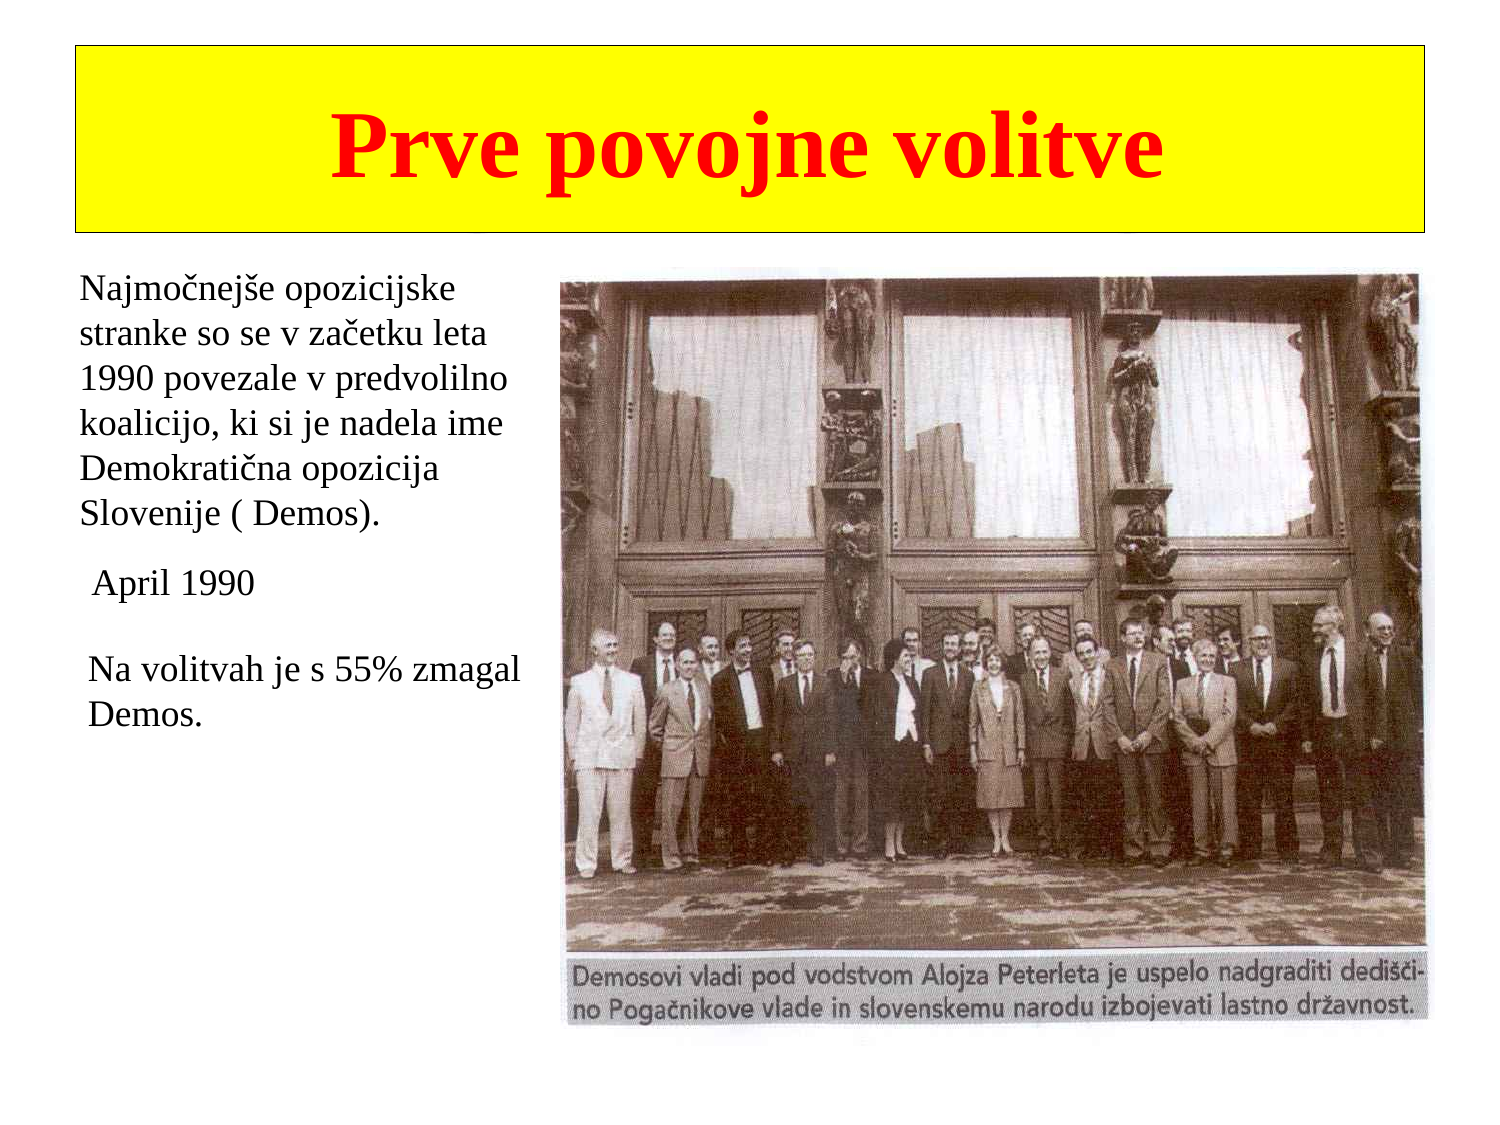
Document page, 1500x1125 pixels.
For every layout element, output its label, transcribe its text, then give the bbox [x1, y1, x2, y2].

text_box Najmočnejše opozicijske stranke so se v začetku leta 1990 povezale v predvolilno koalicijo, ki si je nadela ime Demokratična opozicija Slovenije ( Demos). [64, 255, 524, 541]
text_box April 1990 [76, 550, 278, 611]
title Prve povojne volitve [75, 45, 1425, 233]
picture [560, 267, 1435, 1046]
text_box Na volitvah je s 55% zmagal Demos. [73, 636, 537, 742]
